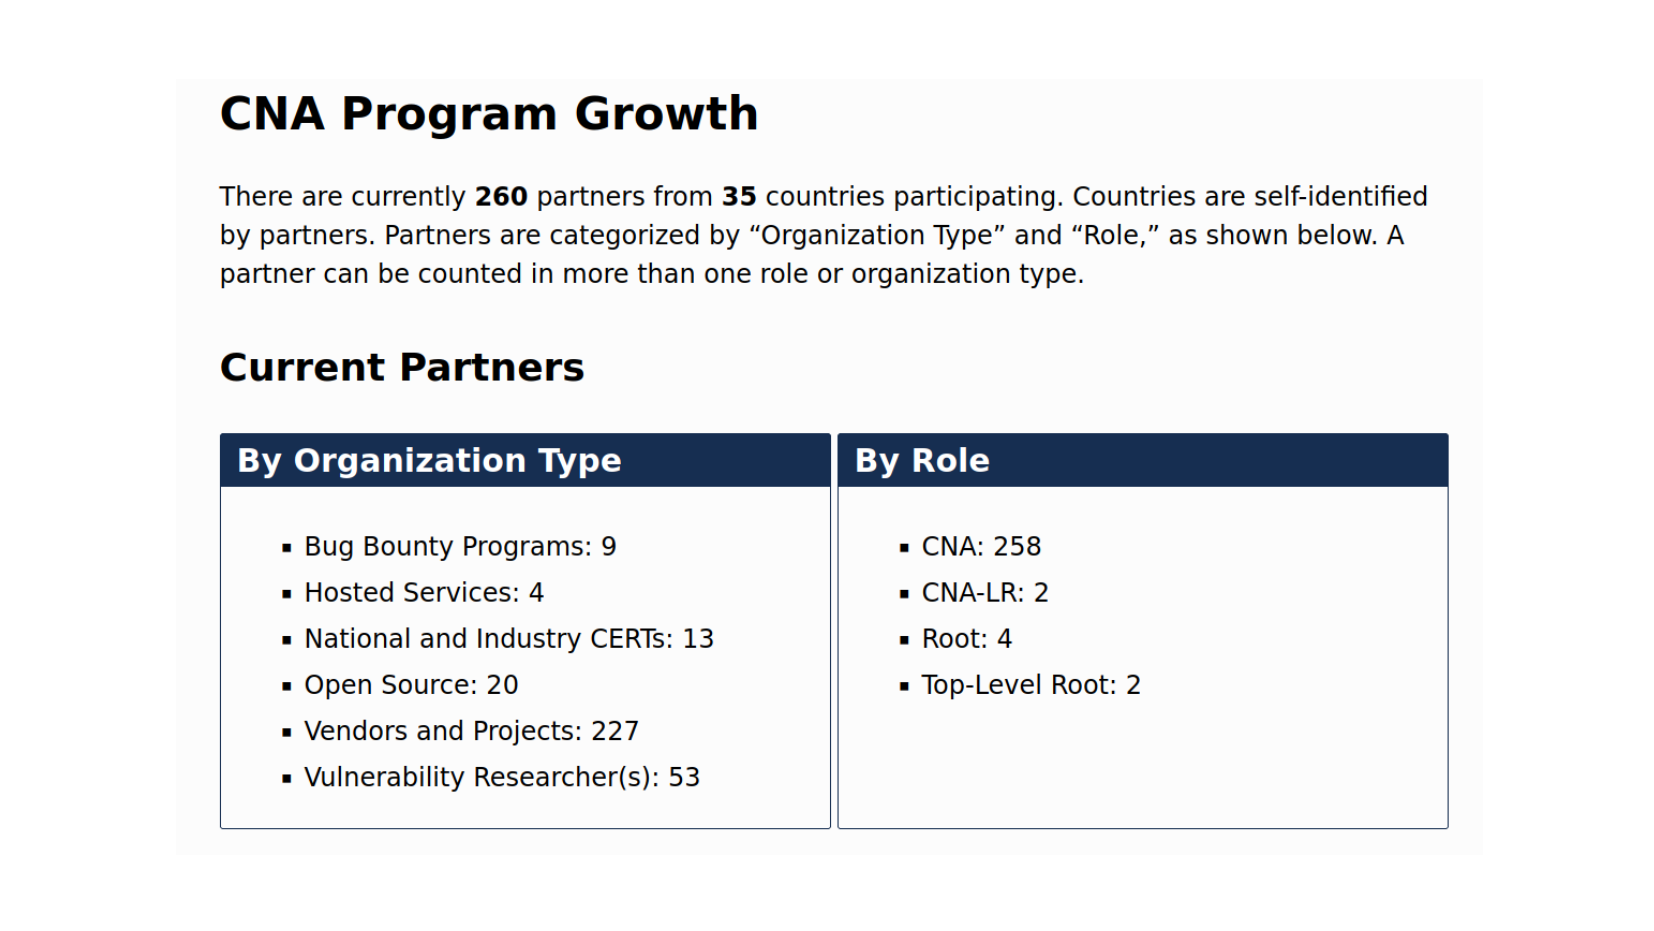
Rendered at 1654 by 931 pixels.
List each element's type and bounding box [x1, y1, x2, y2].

picture [176, 79, 1483, 855]
